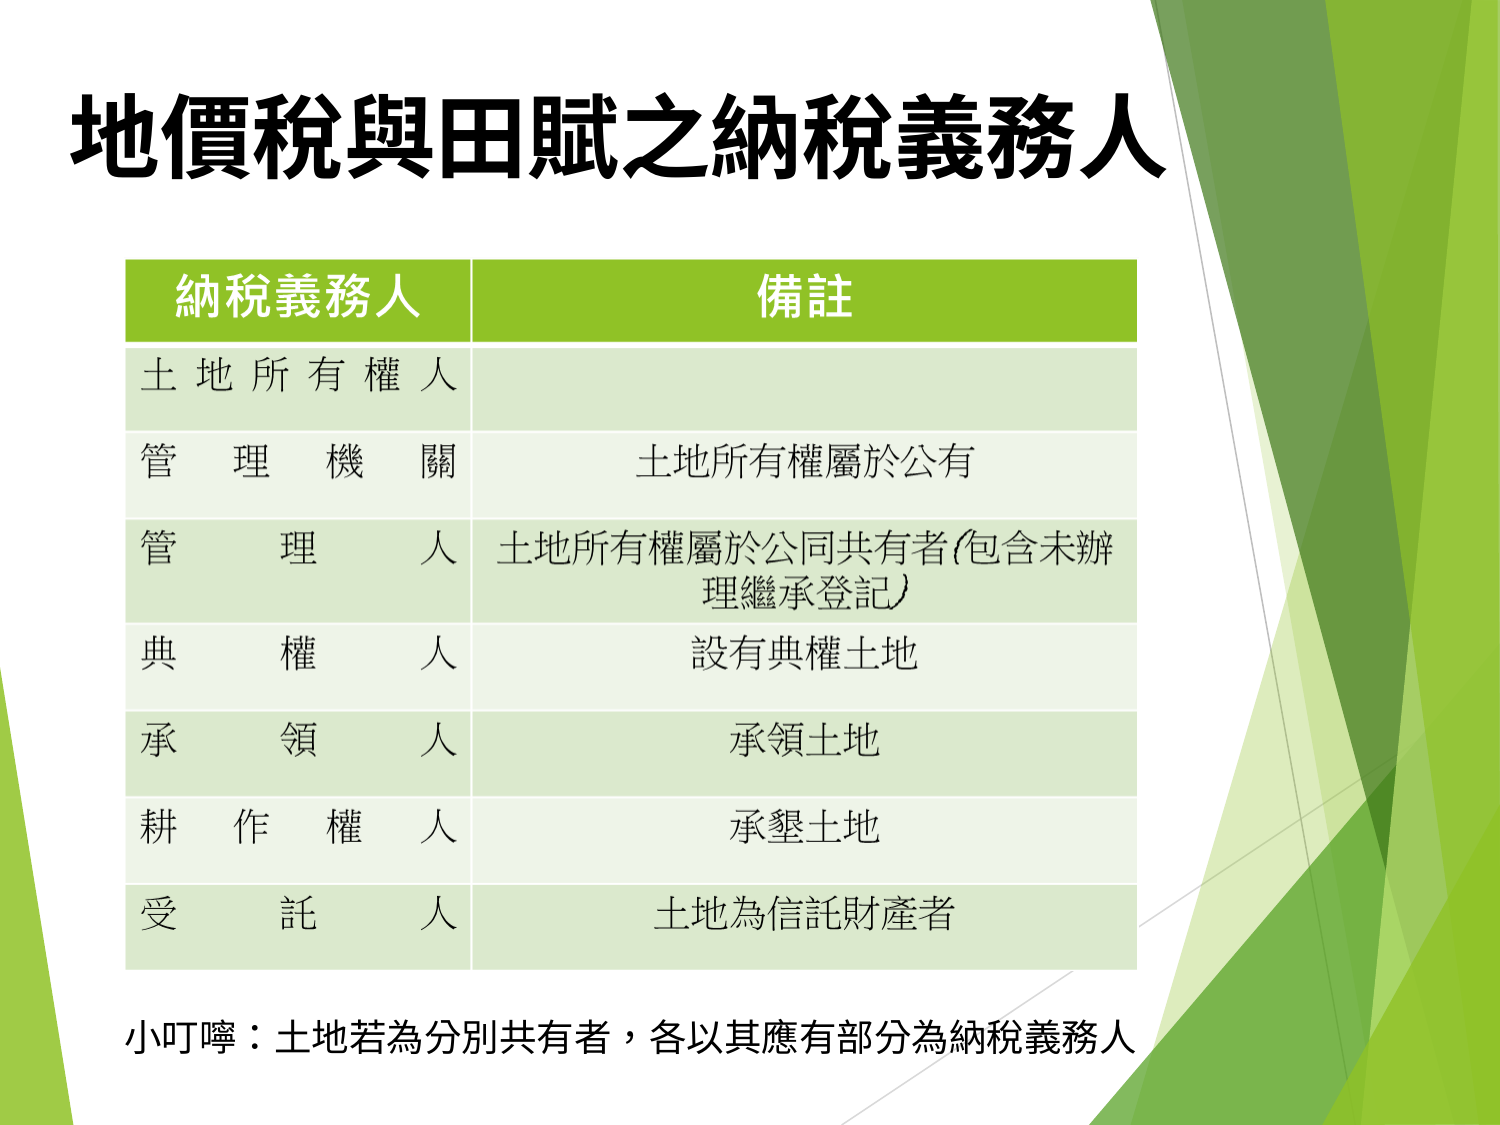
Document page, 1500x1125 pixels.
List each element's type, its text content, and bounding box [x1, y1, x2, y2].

text_box 地價稅與田賦之納稅義務人 [27, 72, 1212, 269]
text_box 小叮嚀：土地若為分別共有者，各以其應有部分為納稅義務人 [109, 1006, 1162, 1068]
picture [124, 251, 1139, 971]
